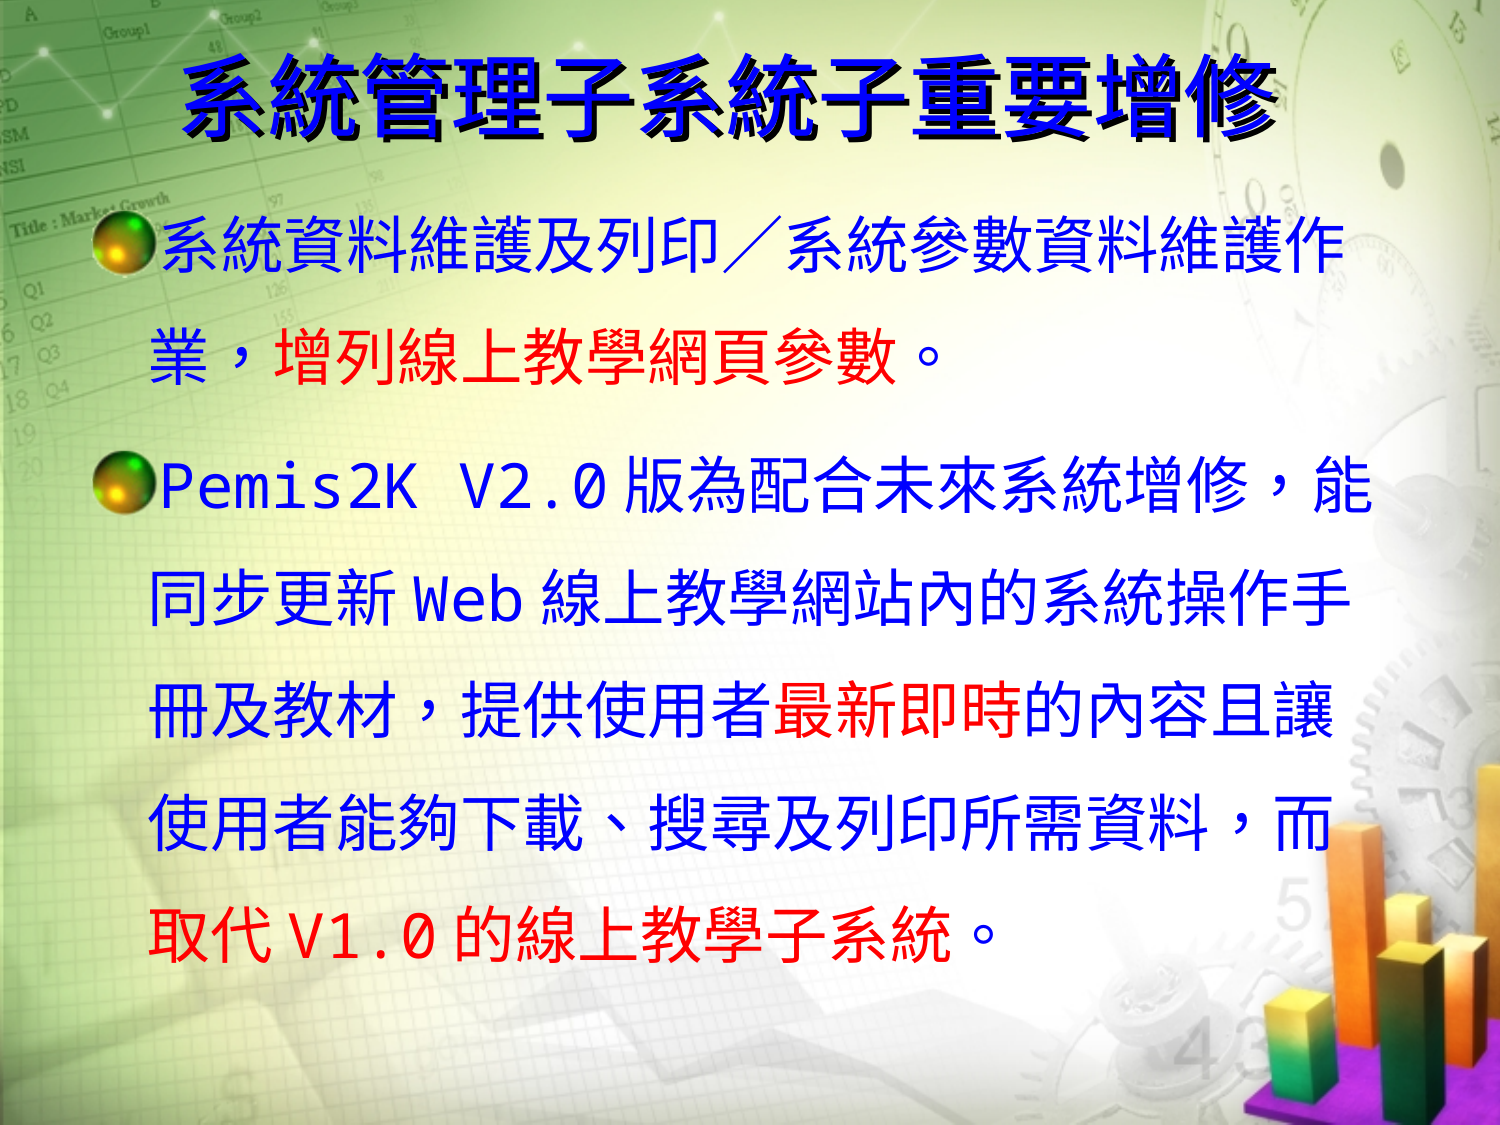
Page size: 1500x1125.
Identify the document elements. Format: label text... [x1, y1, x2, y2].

list 系統資料維護及列印／系統參數資料維護作業，增列線上教學網頁參數。 Pemis2K V2.0版為配合未來系統增修，能同步更新Web線上教學網站內的系統操作手冊及教材，提供使用者最新即時的內容且讓使用者能夠下載、搜尋及列印所需資料，而取代V1.0的線上教學子系統。 [76, 160, 1412, 988]
title 系統管理子系統子重要增修 [88, 0, 1364, 160]
picture [0, 0, 1500, 1125]
